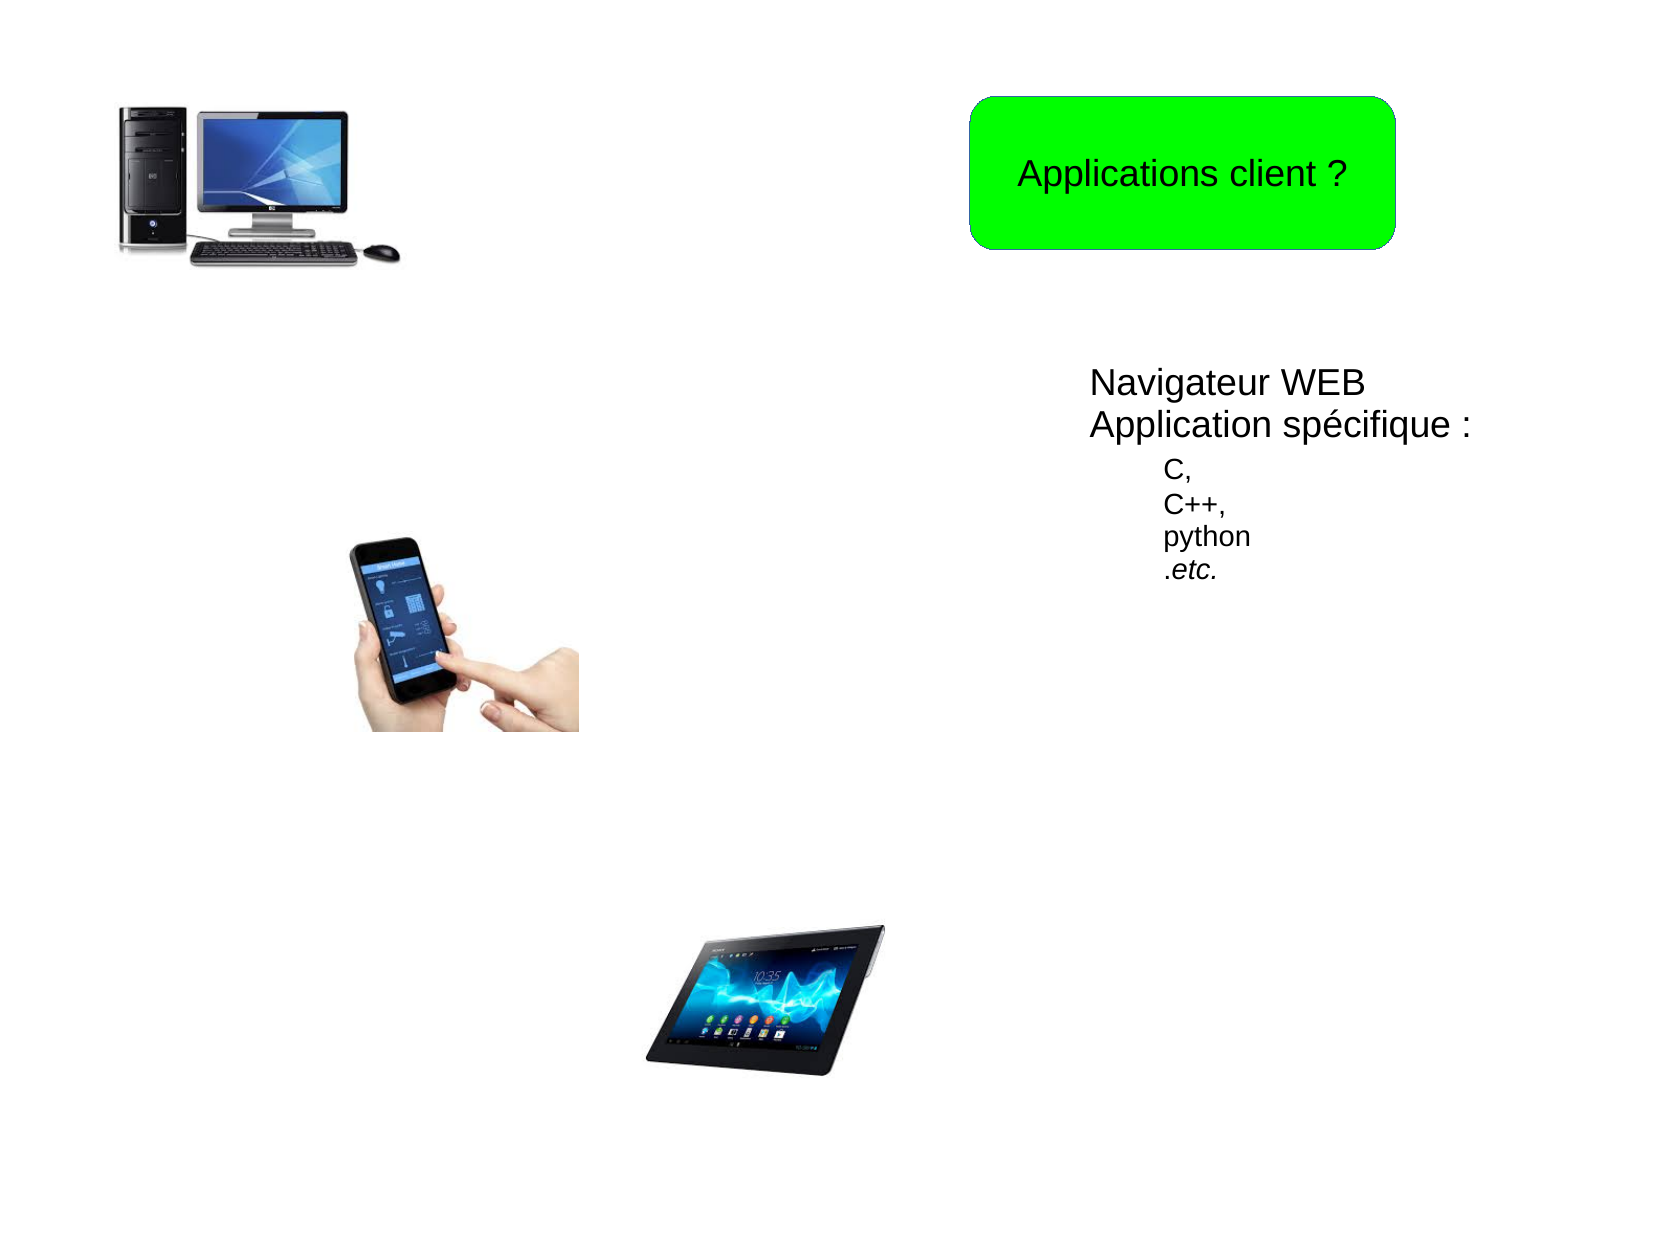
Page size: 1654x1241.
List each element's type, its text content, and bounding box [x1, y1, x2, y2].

picture [106, 94, 410, 275]
text_box Navigateur WEB Application spécifique : C, C++, python .etc. [1074, 354, 1583, 615]
picture [625, 902, 906, 1099]
picture [304, 531, 579, 732]
text_box Applications client ? [969, 96, 1396, 250]
